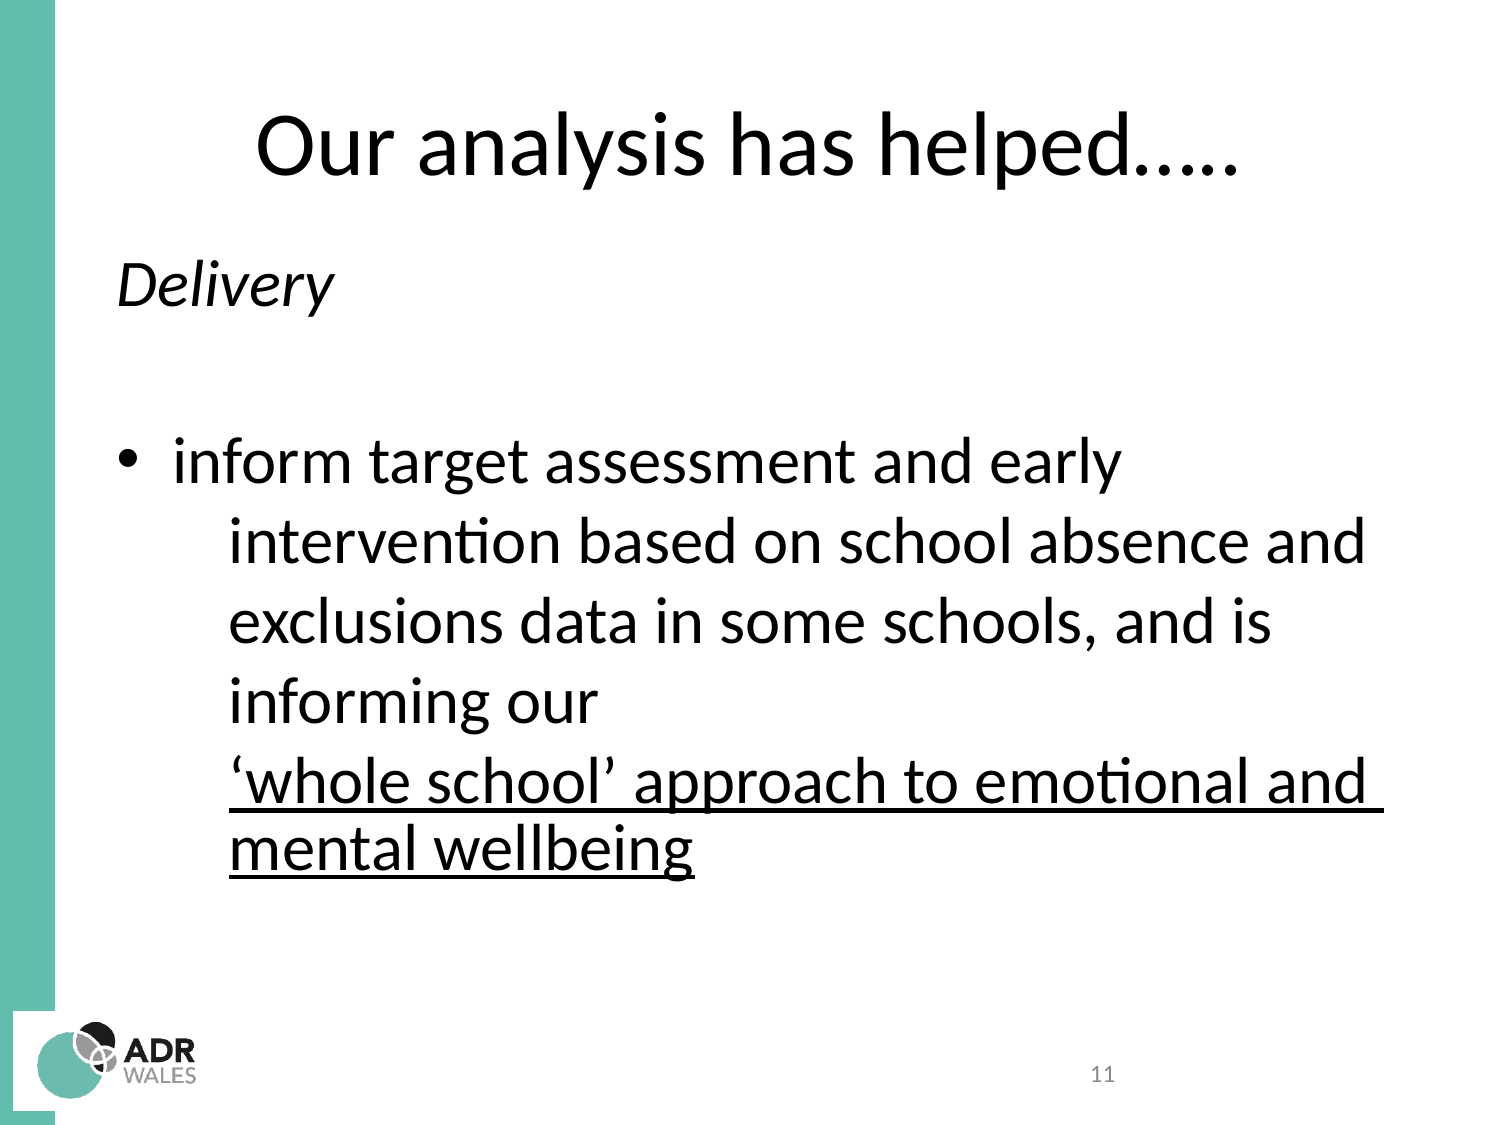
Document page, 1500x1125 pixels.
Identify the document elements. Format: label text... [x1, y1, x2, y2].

list Delivery inform target assessment and early intervention based on school absence and exclusions data in some schools, and is informing our ‘whole school’ approach to emotional and mental wellbeing [101, 232, 1452, 976]
picture [12, 1011, 223, 1111]
title Our analysis has helped….. [75, 45, 1426, 233]
text_box 11 [1074, 1042, 1426, 1103]
